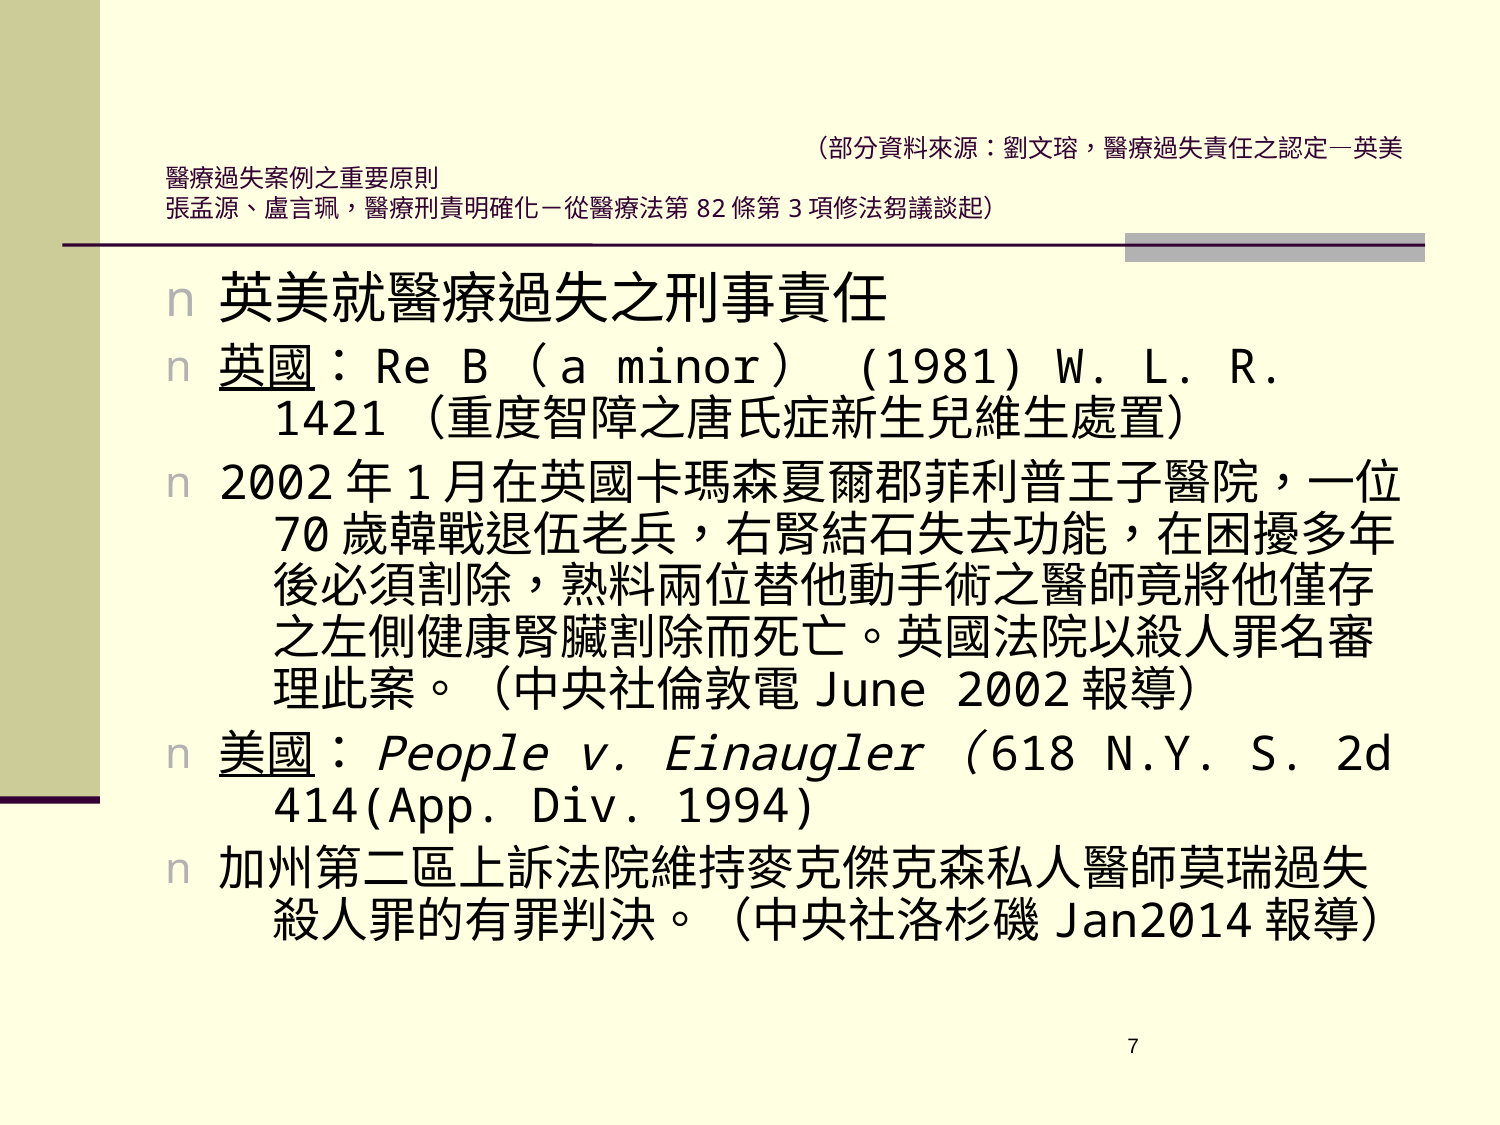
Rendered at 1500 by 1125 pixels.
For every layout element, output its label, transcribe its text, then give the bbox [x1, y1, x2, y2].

list 英美就醫療過失之刑事責任 英國：Re B（a minor） (1981) W. L. R. 1421（重度智障之唐氏症新生兒維生處置） 2002年1月在英國卡瑪森夏爾郡菲利普王子醫院，一位70歲韓戰退伍老兵，右腎結石失去功能，在困擾多年後必須割除，熟料兩位替他動手術之醫師竟將他僅存之左側健康腎臟割除而死亡。英國法院以殺人罪名審理此案。（中央社倫敦電June 2002報導） 美國：People v. Einaugler（618 N.Y. S. 2d 414(App. Div. 1994) 加州第二區上訴法院維持麥克傑克森私人醫師莫瑞過失殺人罪的有罪判決。（中央社洛杉磯Jan2014報導） [150, 262, 1426, 1006]
title （部分資料來源：劉文瑢，醫療過失責任之認定—英美醫療過失案例之重要原則 張孟源、盧言珮，醫療刑責明確化－從醫療法第82條第3項修法芻議談起） [150, 45, 1426, 234]
text_box [1112, 1025, 1426, 1101]
